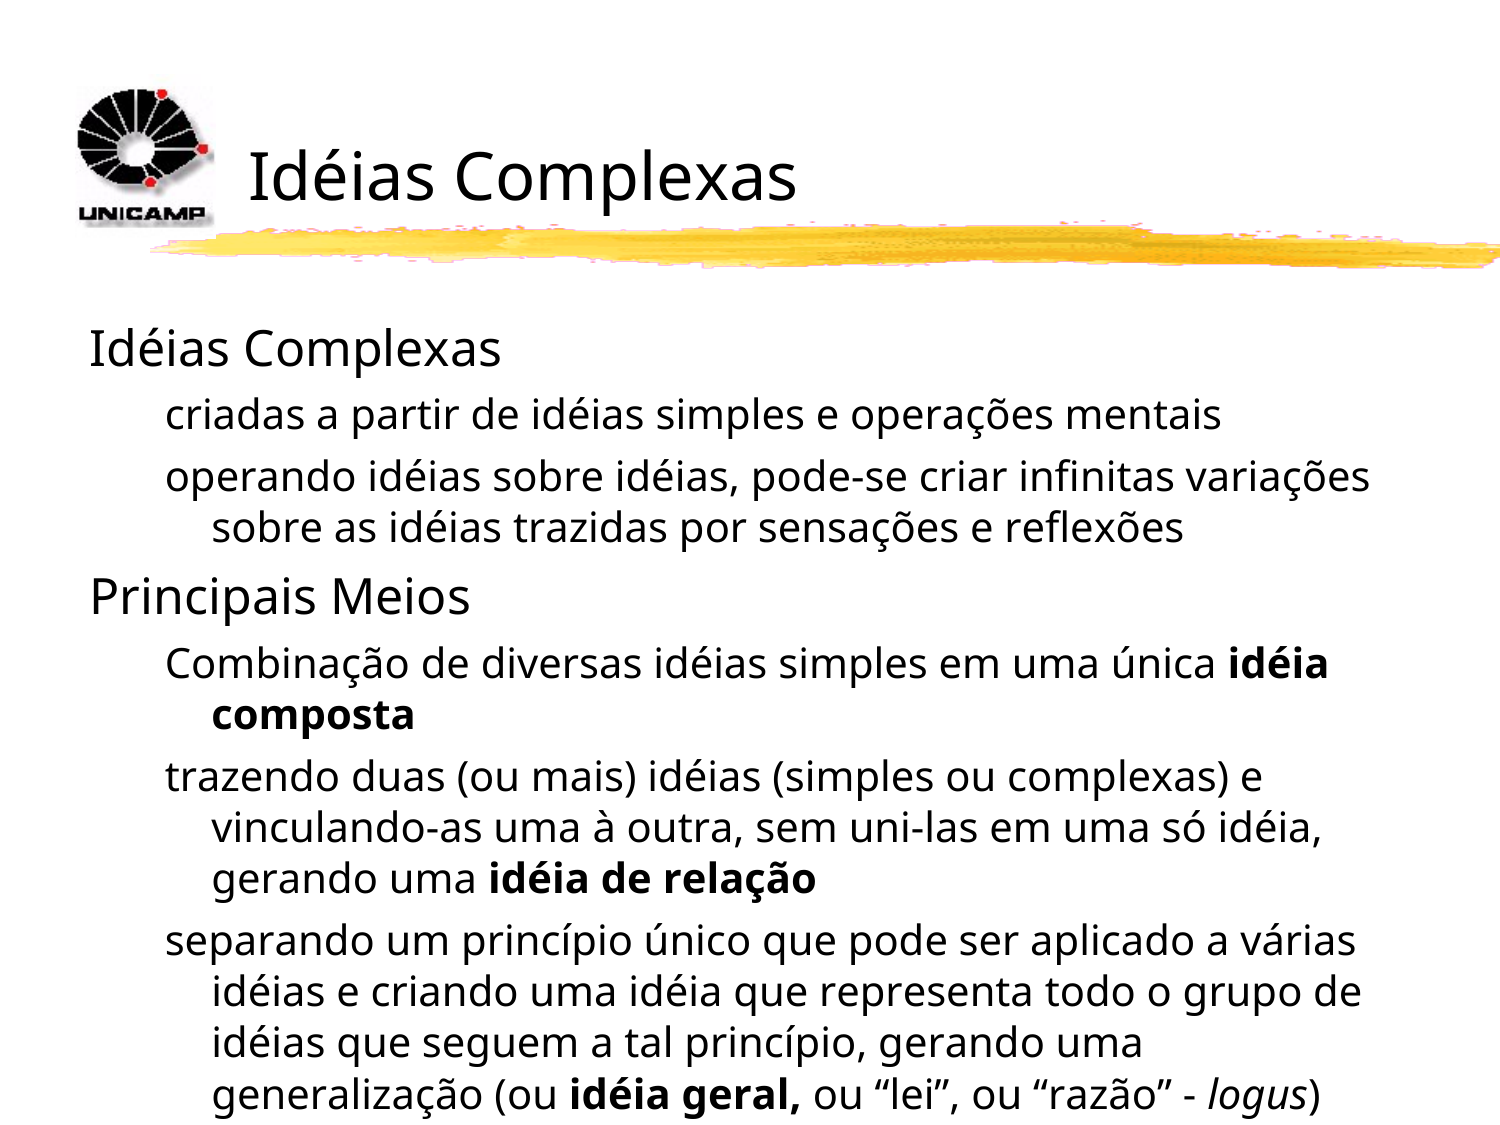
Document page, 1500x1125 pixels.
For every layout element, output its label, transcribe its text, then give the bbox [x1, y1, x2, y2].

title Idéias Complexas [233, 37, 1434, 225]
picture [75, 74, 1500, 279]
list Idéias Complexas criadas a partir de idéias simples e operações mentais operando idéias sobre idéias, pode-se criar infinitas variações sobre as idéias trazidas por sensações e reflexões Principais Meios Combinação de diversas idéias simples em uma única idéia composta trazendo duas (ou mais) idéias (simples ou complexas) e vinculando-as uma à outra, sem uni-las em uma só idéia, gerando uma idéia de relação separando um princípio único que pode ser aplicado a várias idéias e criando uma idéia que representa todo o grupo de idéias que seguem a tal princípio, gerando uma generalização (ou idéia geral, ou “lei”, ou “razão” - logus) [74, 309, 1417, 997]
